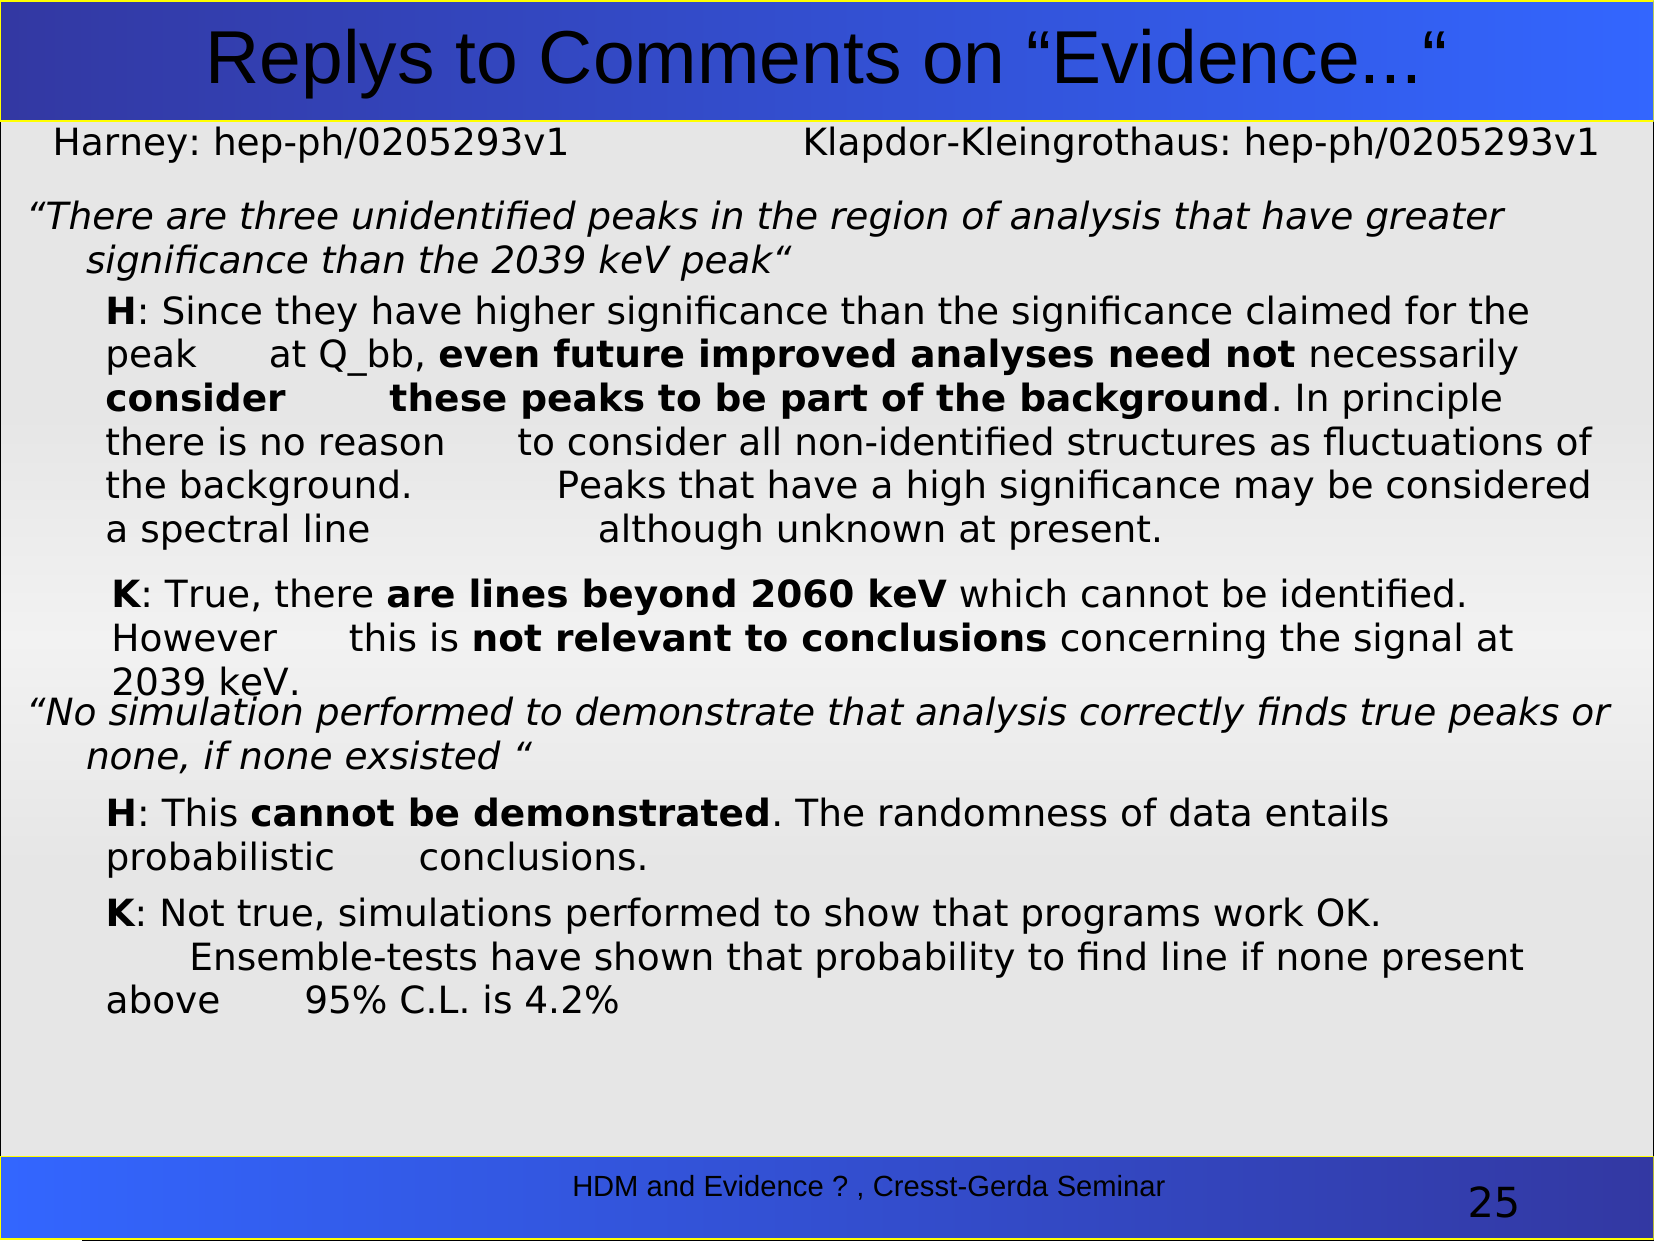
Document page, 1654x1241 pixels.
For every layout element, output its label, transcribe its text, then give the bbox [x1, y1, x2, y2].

text_box H: Since they have higher significance than the significance claimed for the peak at Q_bb, even future improved analyses need not necessarily consider these peaks to be part of the background. In principle there is no reason to consider all non-identified structures as fluctuations of the background. Peaks that have a high significance may be considered a spectral line although unknown at present. [90, 282, 1629, 559]
text_box K: True, there are lines beyond 2060 keV which cannot be identified. However this is not relevant to conclusions concerning the signal at 2039 keV. [96, 565, 1635, 668]
text_box H: This cannot be demonstrated. The randomness of data entails probabilistic conclusions. [90, 784, 1629, 884]
title Replys to Comments on “Evidence...“ [0, 0, 1654, 112]
text_box Harney: hep-ph/0205293v1 Klapdor-Kleingrothaus: hep-ph/0205293v1 [0, 112, 1654, 172]
text_box “No simulation performed to demonstrate that analysis correctly finds true peaks or none, if none exsisted “ [0, 683, 1651, 786]
text_box “There are three unidentified peaks in the region of analysis that have greater significance than the 2039 keV peak“ [0, 187, 1654, 290]
text_box K: Not true, simulations performed to show that programs work OK. Ensemble-tests have shown that probability to find line if none present above 95% C.L. is 4.2% [90, 884, 1629, 1031]
